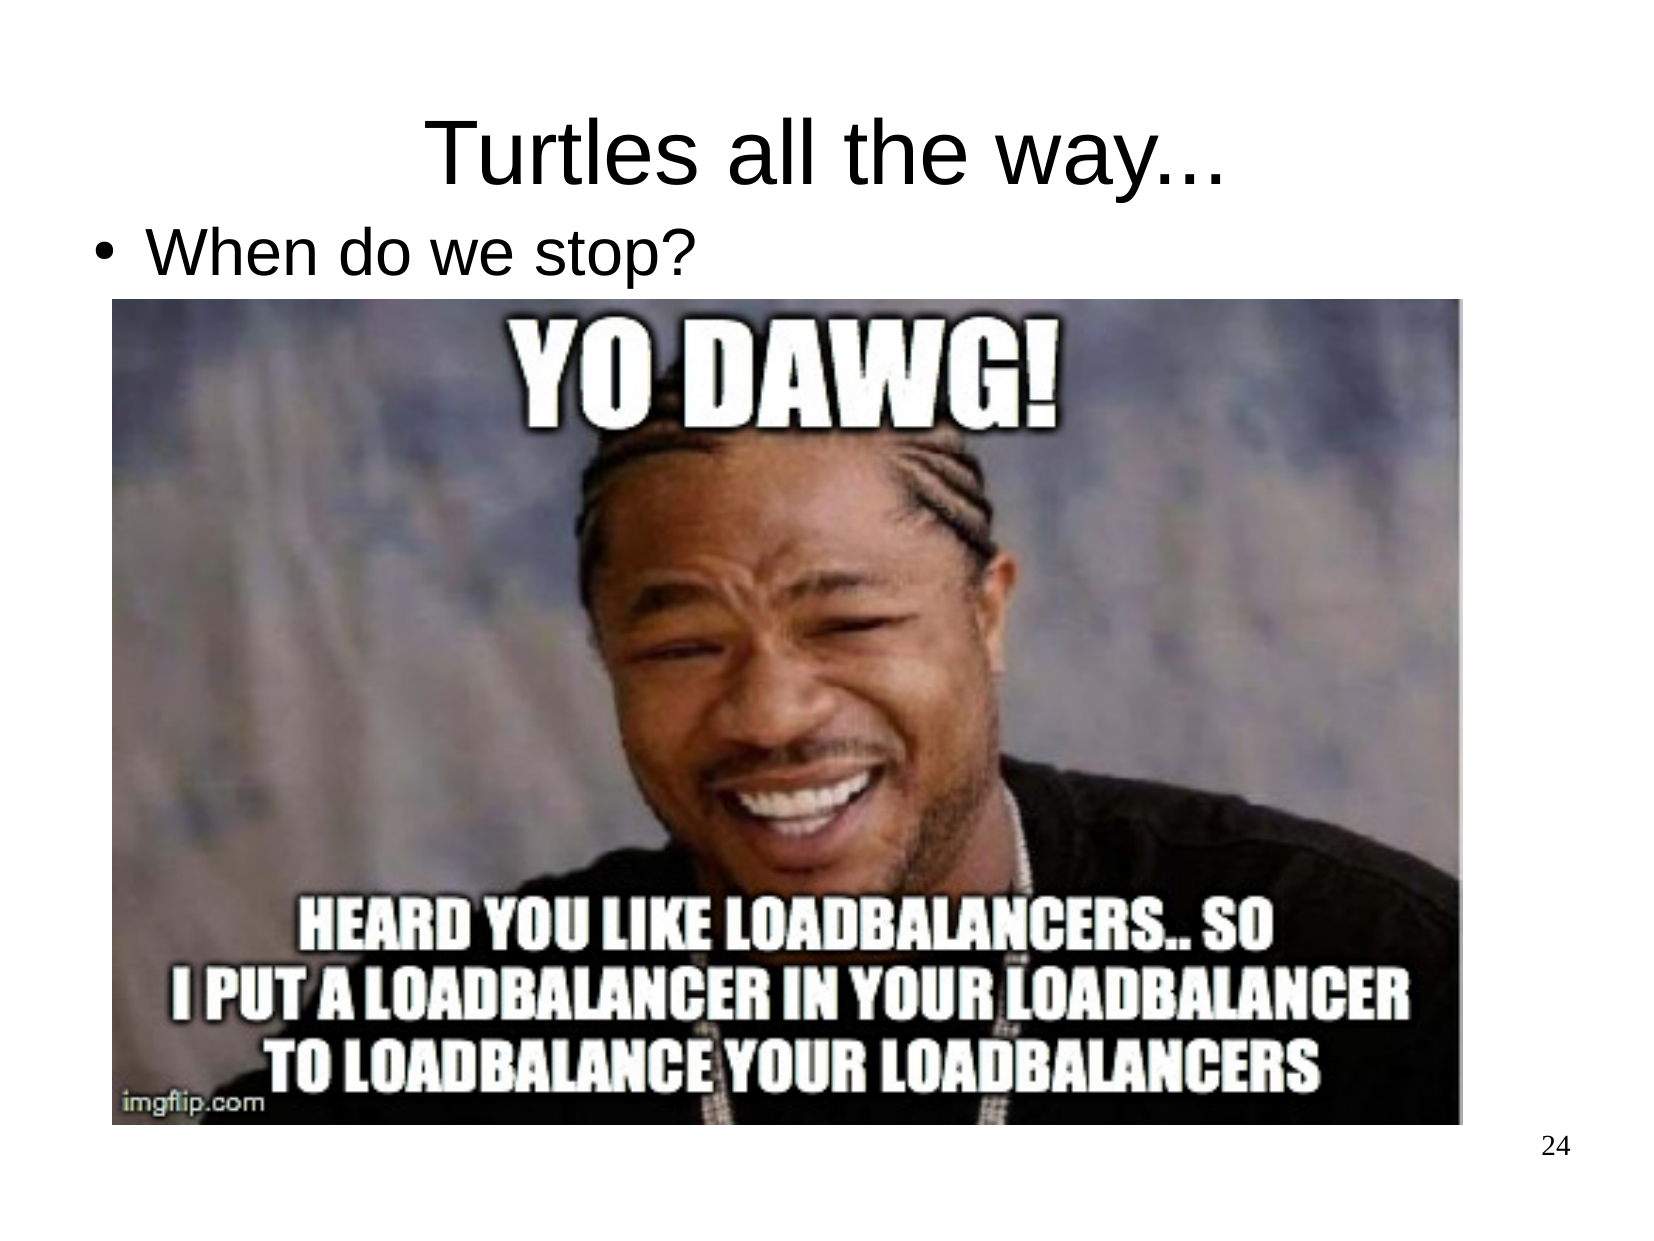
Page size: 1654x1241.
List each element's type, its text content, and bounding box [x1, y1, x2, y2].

title Turtles all the way... [82, 56, 1571, 250]
picture [112, 301, 1463, 1126]
list When do we stop? [75, 215, 1568, 301]
